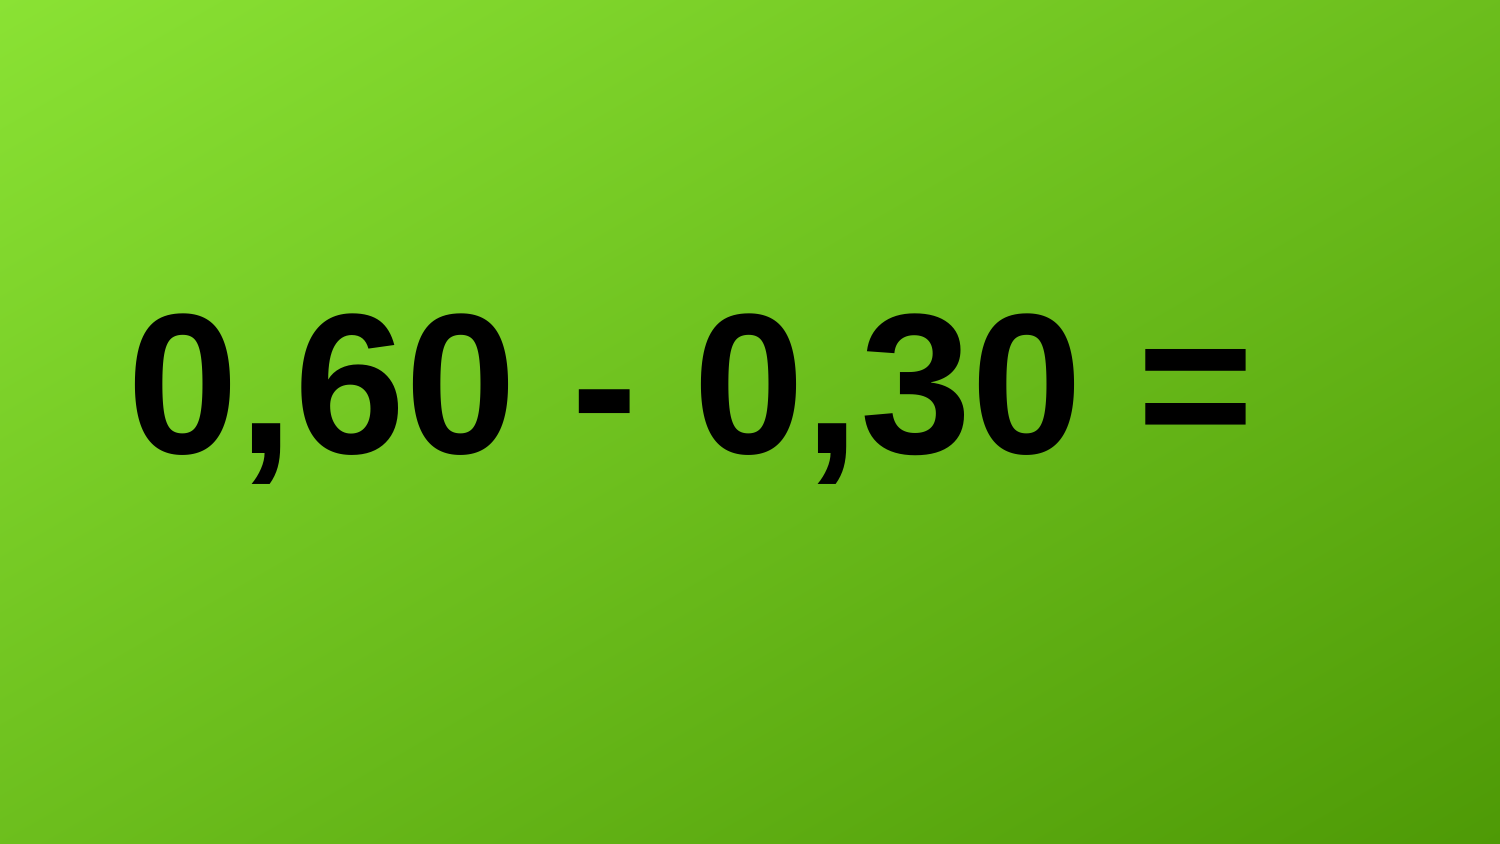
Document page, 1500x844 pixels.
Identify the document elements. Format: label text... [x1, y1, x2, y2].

title 0,60 - 0,30 = [112, 318, 1388, 509]
